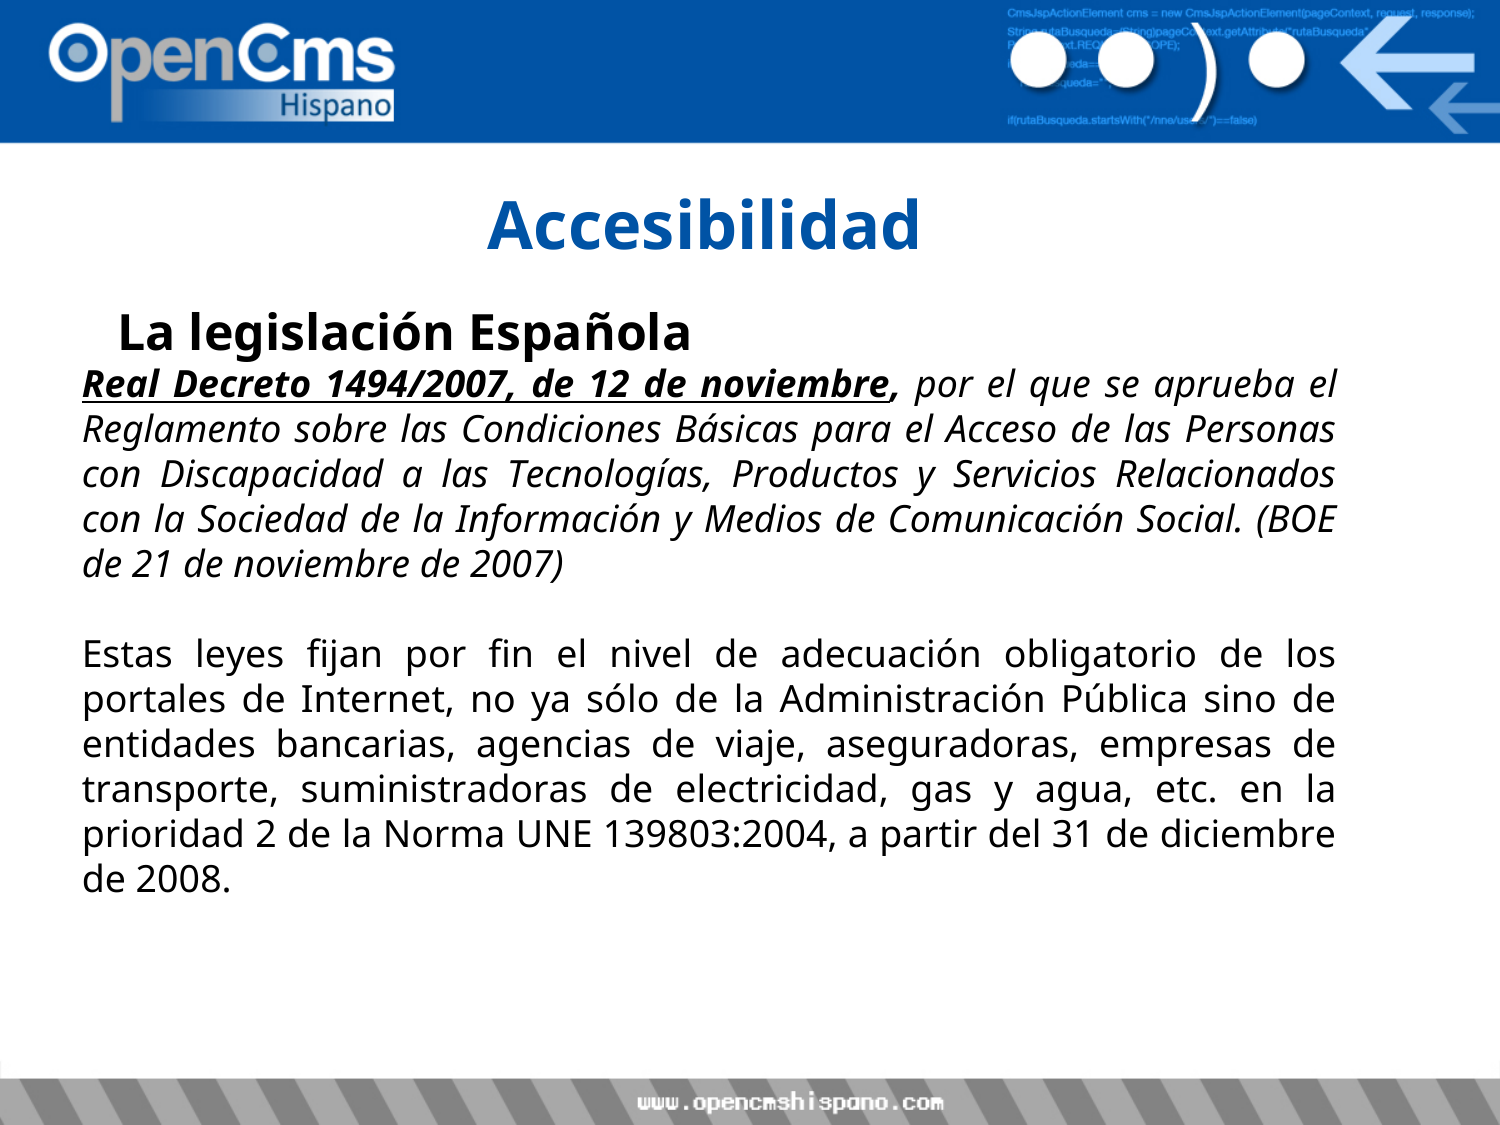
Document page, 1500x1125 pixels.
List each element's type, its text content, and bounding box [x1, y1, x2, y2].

text_box La legislación Española Real Decreto 1494/2007, de 12 de noviembre, por el que se aprueba el Reglamento sobre las Condiciones Básicas para el Acceso de las Personas con Discapacidad a las Tecnologías, Productos y Servicios Relacionados con la Sociedad de la Información y Medios de Comunicación Social. (BOE de 21 de noviembre de 2007) Estas leyes fijan por fin el nivel de adecuación obligatorio de los portales de Internet, no ya sólo de la Administración Pública sino de entidades bancarias, agencias de viaje, aseguradoras, empresas de transporte, suministradoras de electricidad, gas y agua, etc. en la prioridad 2 de la Norma UNE 139803:2004, a partir del 31 de diciembre de 2008. [81, 299, 1338, 409]
picture [0, 0, 1500, 1125]
text_box Accesibilidad [82, 140, 1329, 299]
